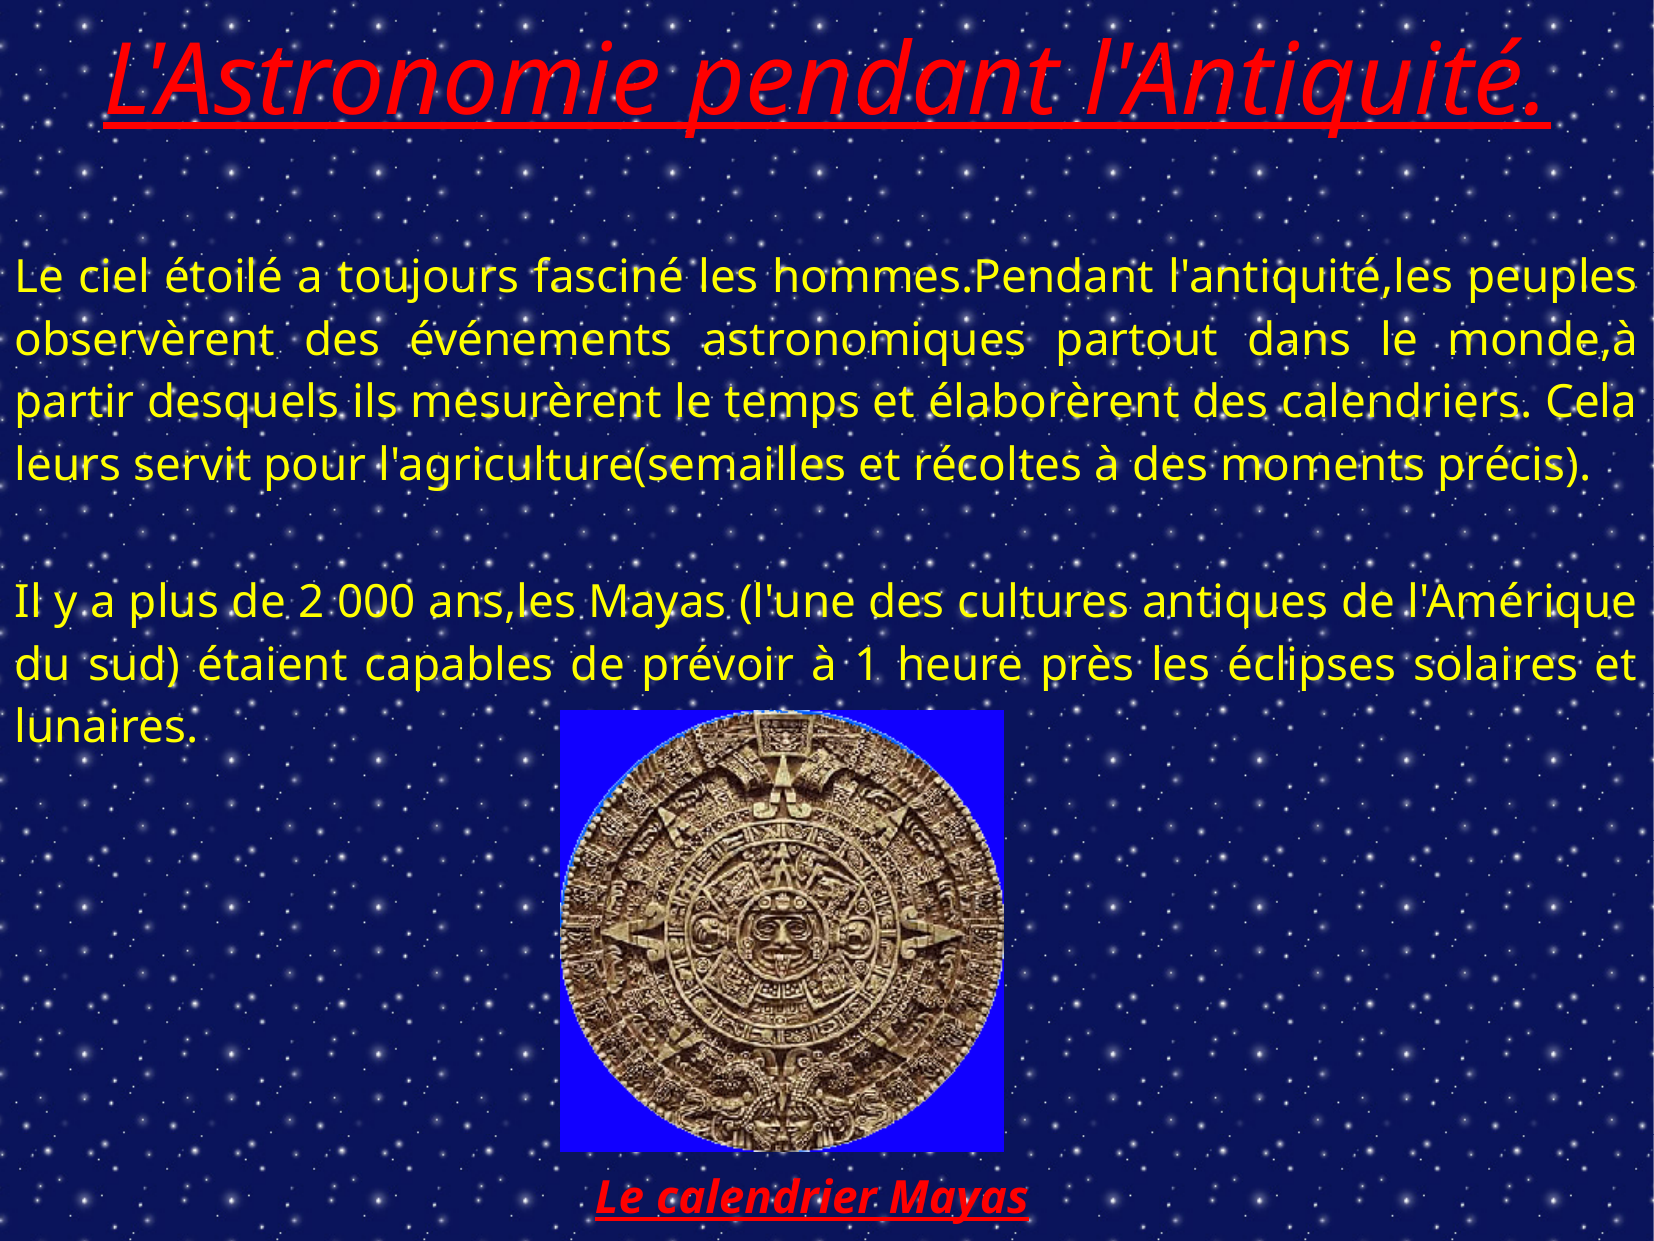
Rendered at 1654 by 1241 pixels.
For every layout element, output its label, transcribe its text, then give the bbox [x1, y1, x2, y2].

picture [0, 710, 1654, 1241]
text_box Il y a plus de 2 000 ans,les Mayas (l'une des cultures antiques de l'Amérique du sud) étaient capables de prévoir à 1 heure près les éclipses solaires et lunaires. [0, 561, 1654, 768]
text_box L'Astronomie pendant l'Antiquité. [0, 0, 1654, 155]
picture [0, 155, 1654, 236]
text_box Le ciel étoilé a toujours fasciné les hommes.Pendant l'antiquité,les peuples observèrent des événements astronomiques partout dans le monde,à partir desquels ils mesurèrent le temps et élaborèrent des calendriers. Cela leurs servit pour l'agriculture(semailles et récoltes à des moments précis). [0, 236, 1654, 507]
picture [0, 507, 1654, 561]
text_box Le calendrier Mayas [531, 1157, 1093, 1237]
